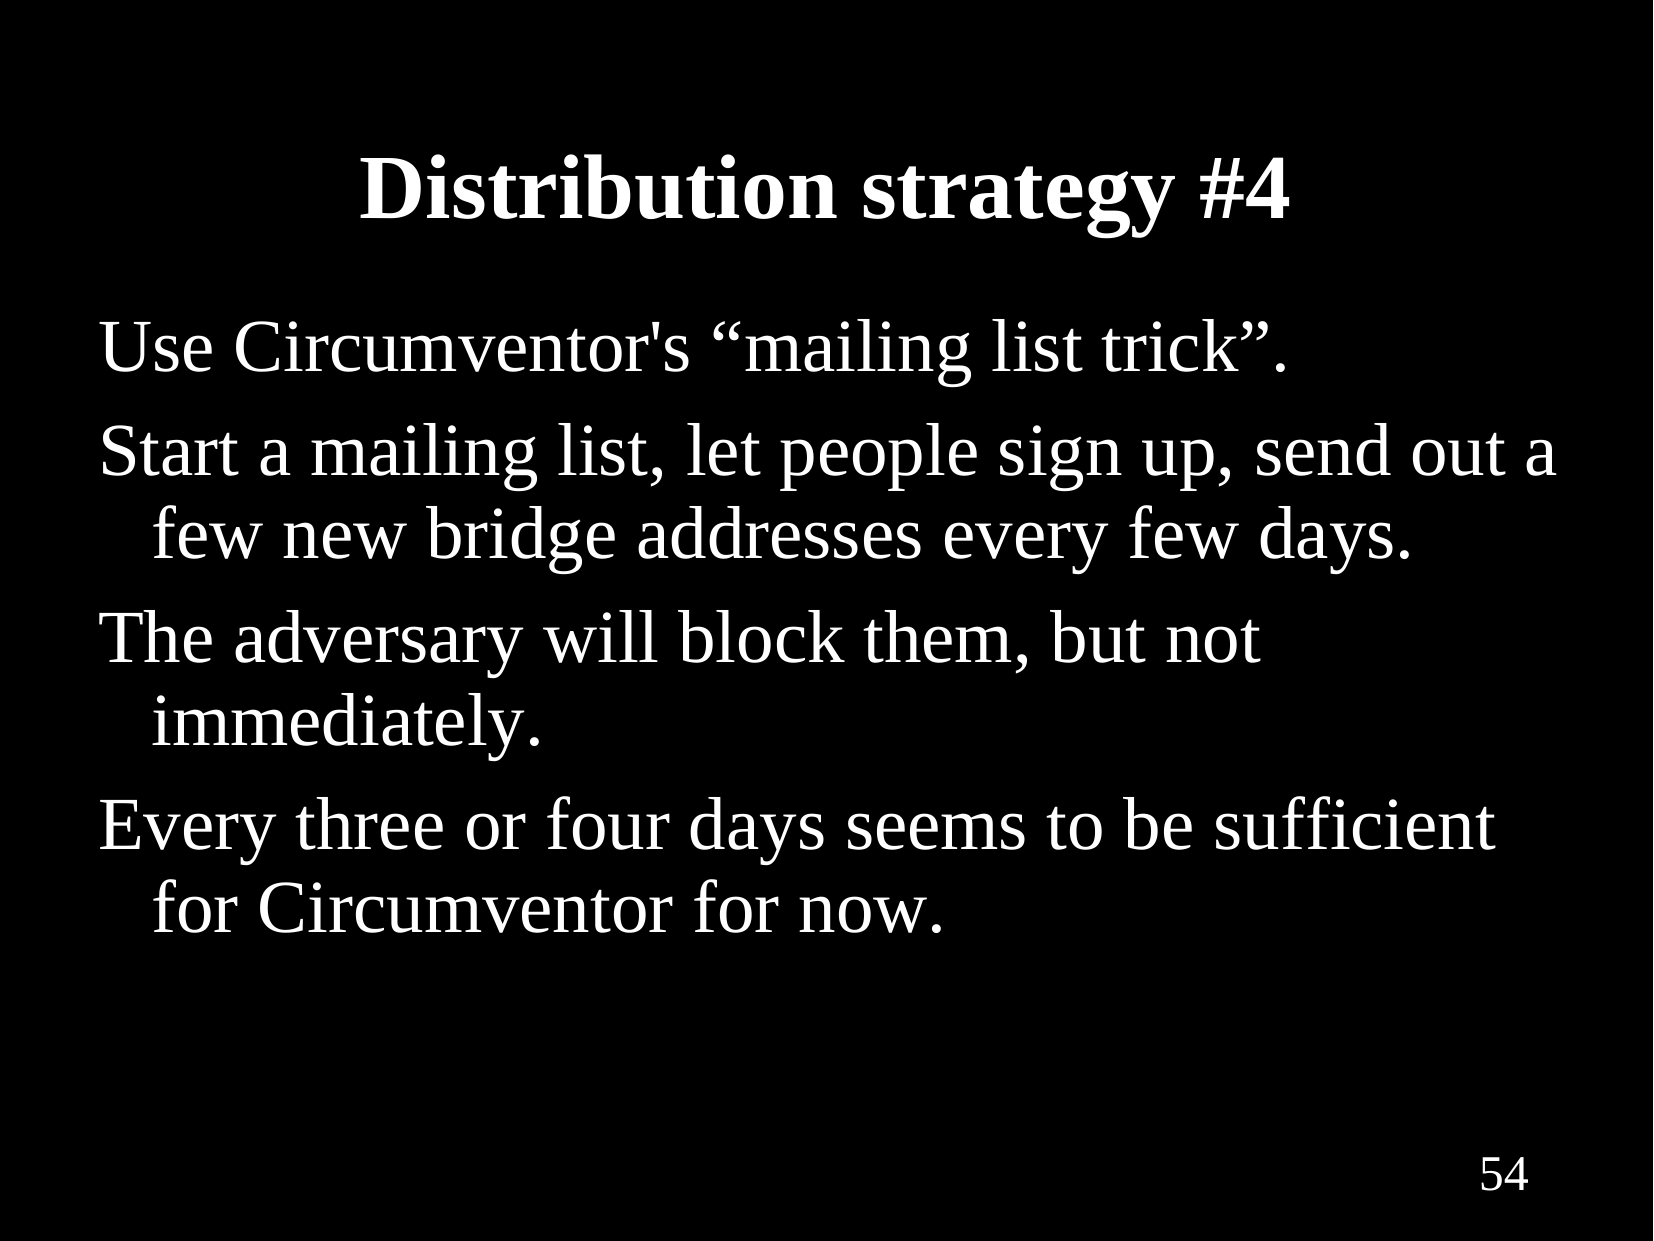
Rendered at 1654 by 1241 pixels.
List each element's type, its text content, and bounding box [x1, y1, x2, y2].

title Distribution strategy #4 [120, 92, 1533, 284]
list Use Circumventor's “mailing list trick”. Start a mailing list, let people sign up, send out a few new bridge addresses every few days. The adversary will block them, but not immediately. Every three or four days seems to be sufficient for Circumventor for now. [80, 304, 1572, 1094]
